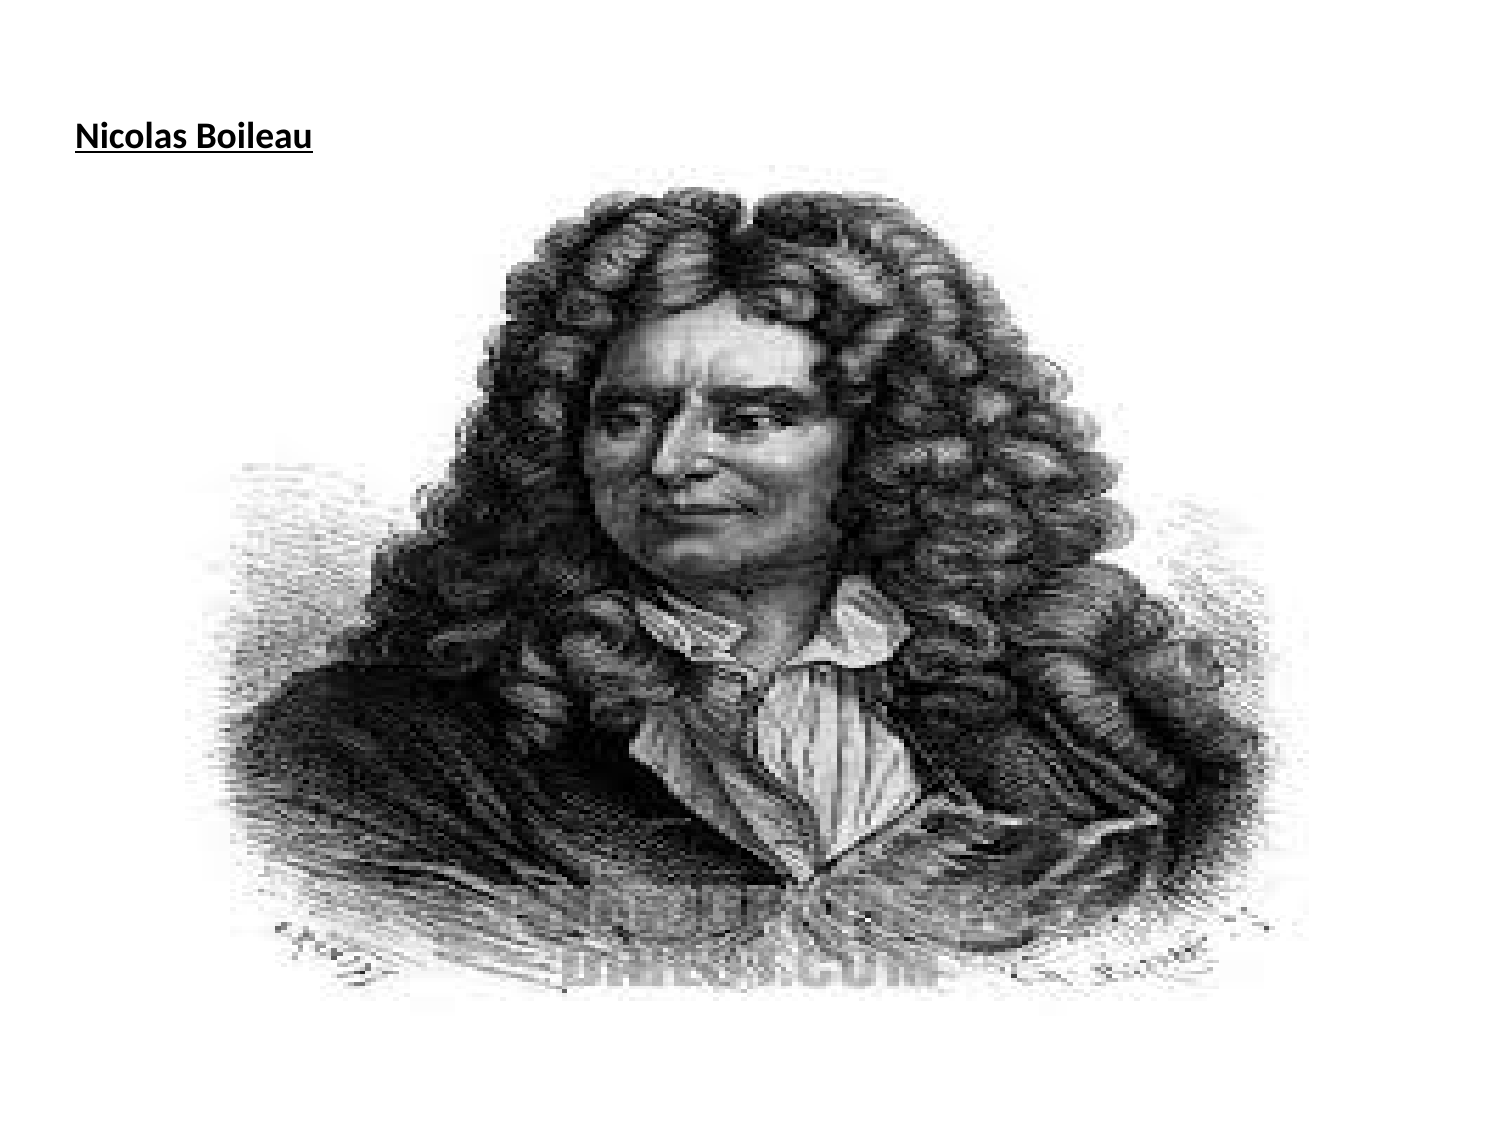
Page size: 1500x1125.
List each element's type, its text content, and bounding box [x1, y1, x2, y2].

title Nicolas Boileau [75, 44, 1425, 233]
picture [141, 165, 1382, 1016]
